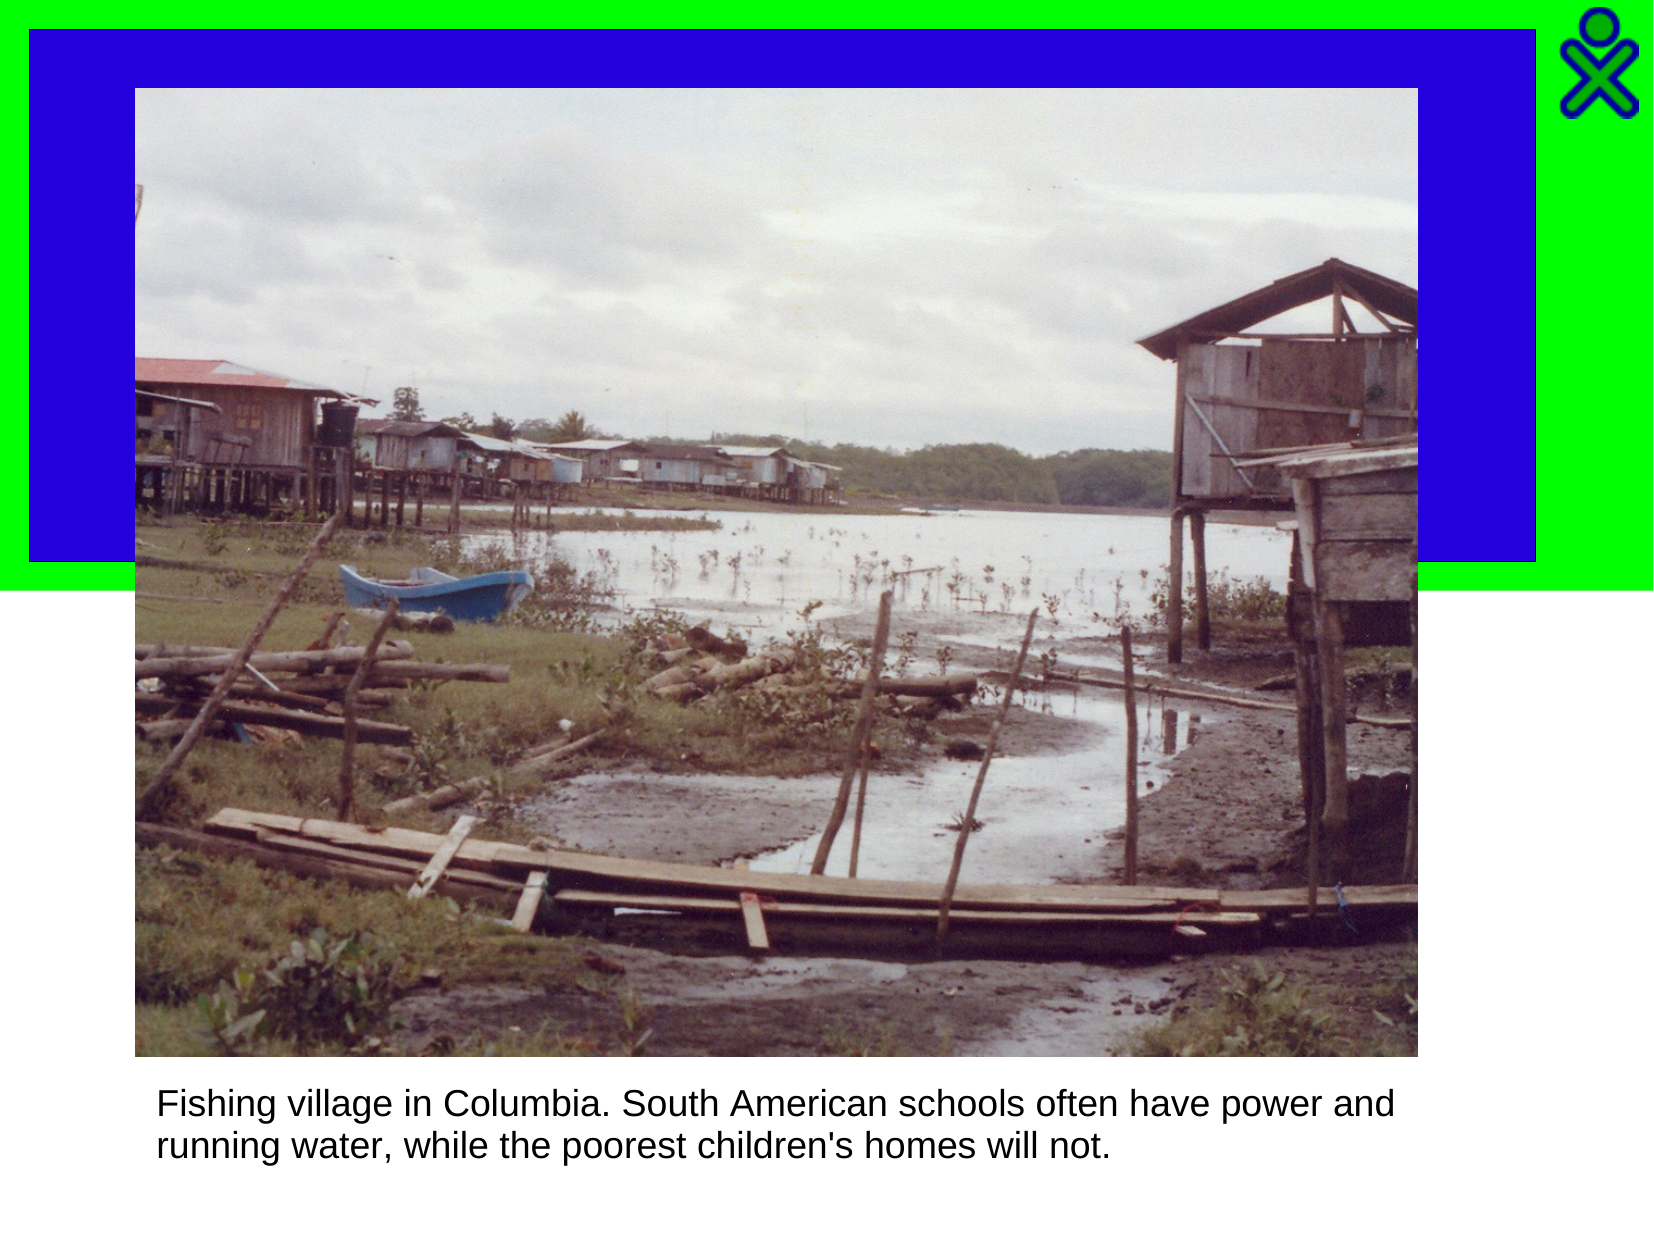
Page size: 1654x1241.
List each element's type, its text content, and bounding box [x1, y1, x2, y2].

picture [1559, 7, 1639, 119]
text_box Fishing village in Columbia. South American schools often have power and running water, while the poorest children's homes will not. [141, 1074, 1410, 1174]
picture [135, 88, 1418, 1057]
